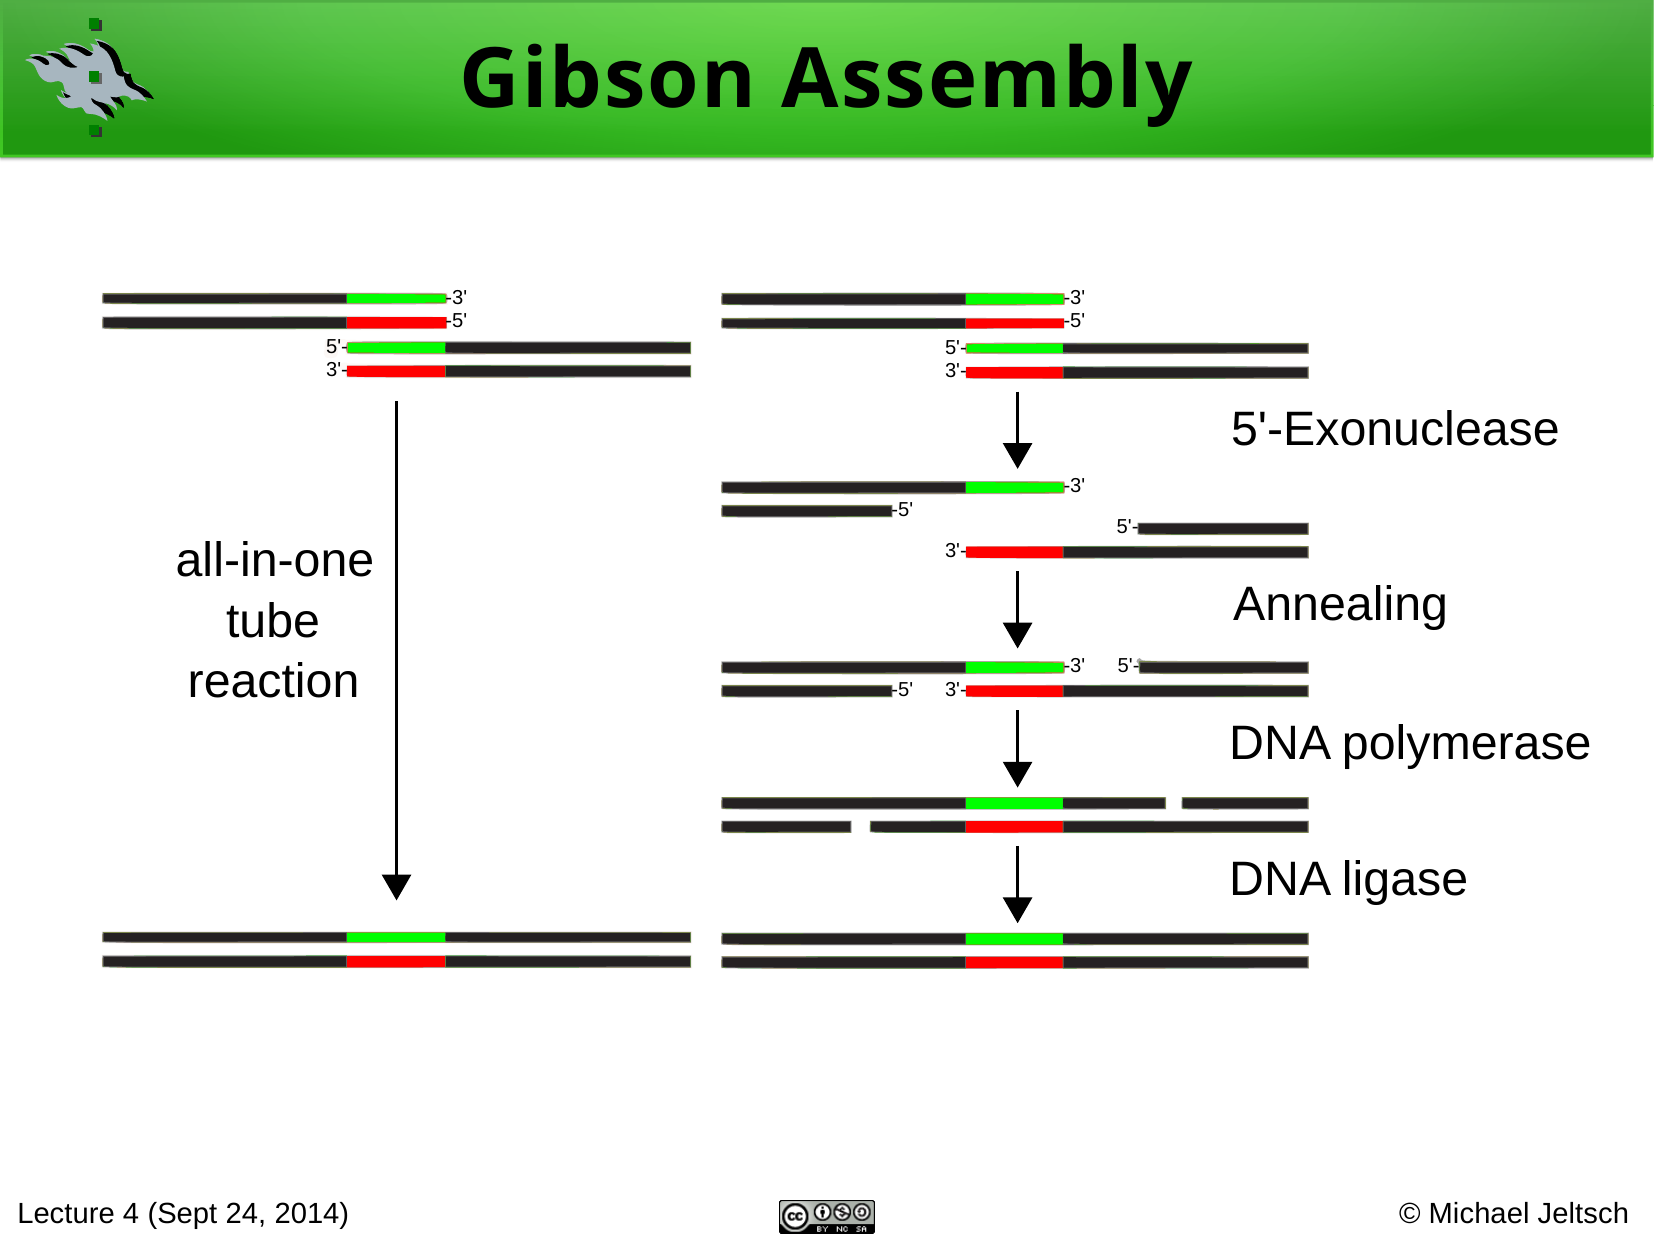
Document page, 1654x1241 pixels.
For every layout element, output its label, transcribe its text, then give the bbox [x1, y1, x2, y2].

title Gibson Assembly [206, 30, 1448, 121]
picture [779, 1200, 875, 1234]
picture [100, 288, 1592, 970]
